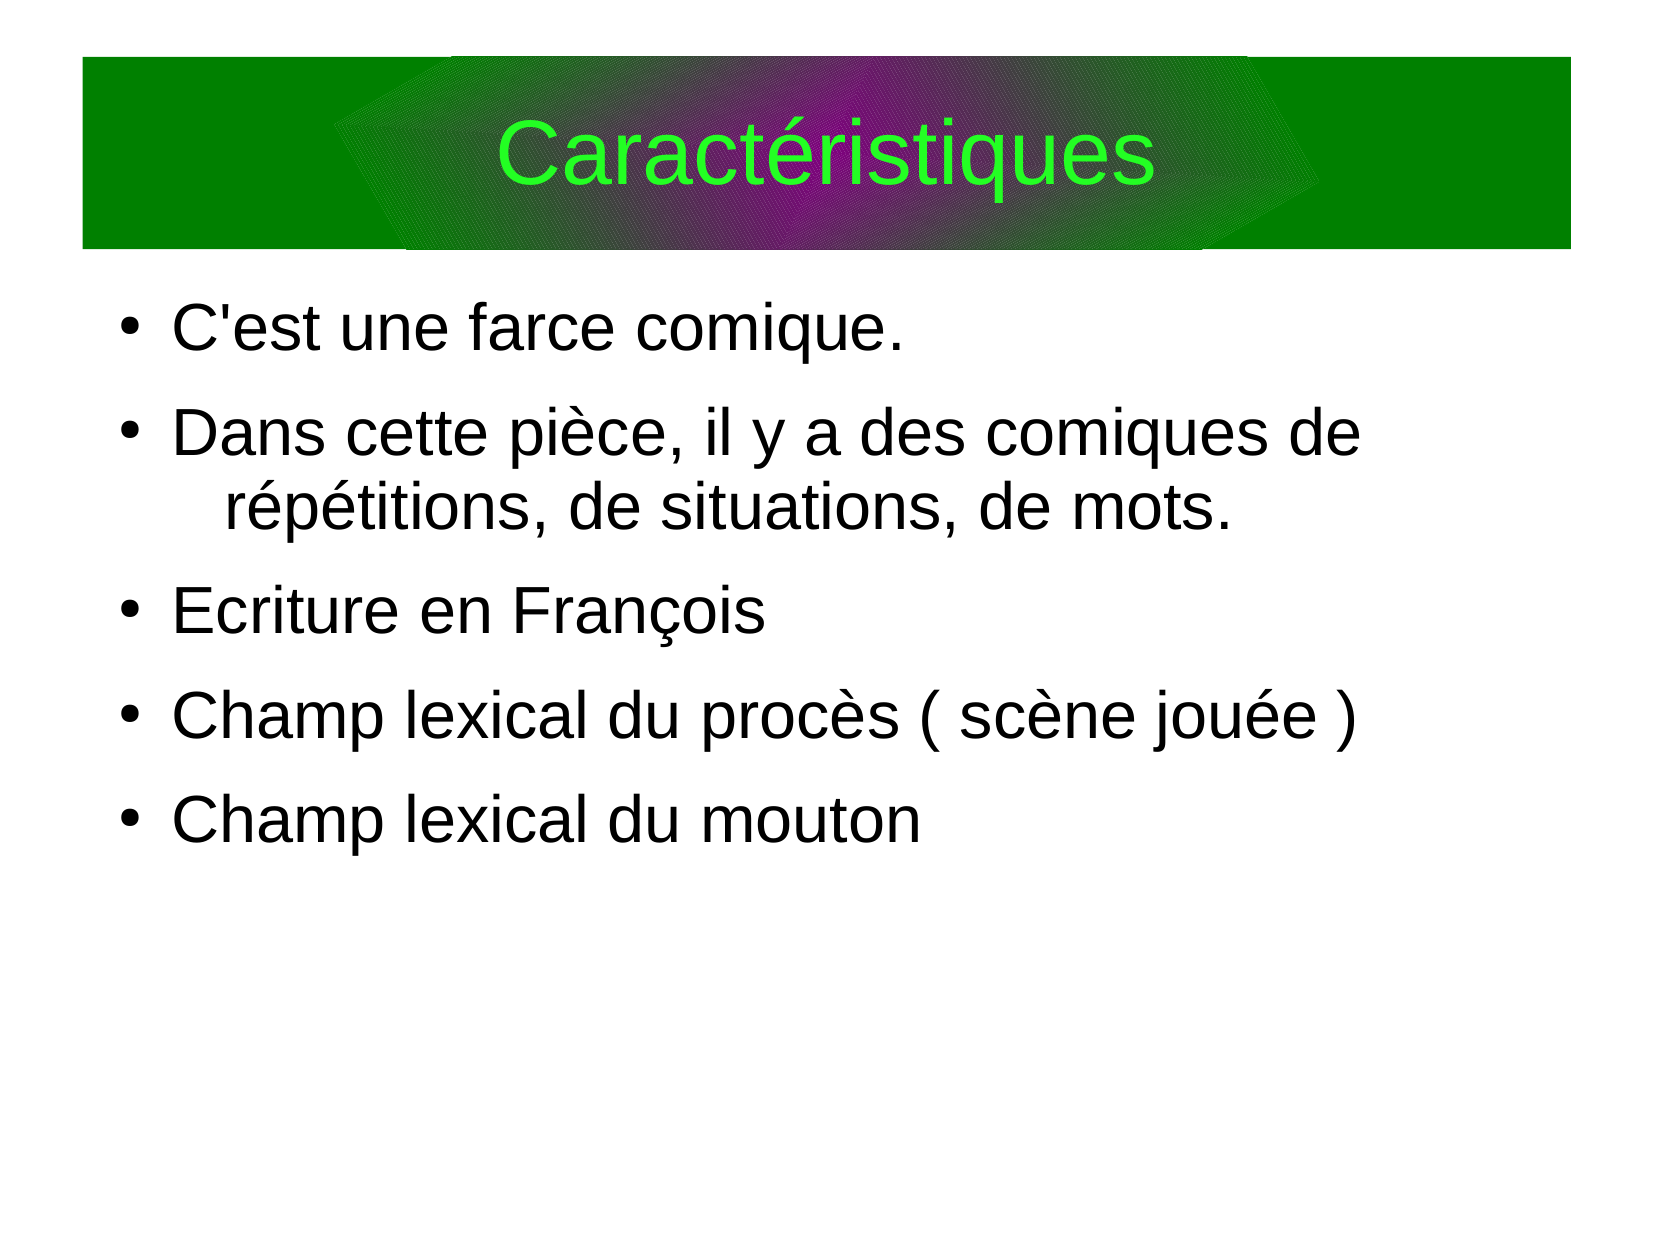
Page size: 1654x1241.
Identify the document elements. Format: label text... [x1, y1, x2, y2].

title Caractéristiques [82, 56, 1571, 250]
list C'est une farce comique. Dans cette pièce, il y a des comiques de répétitions, de situations, de mots. Ecriture en François Champ lexical du procès ( scène jouée ) Champ lexical du mouton [82, 290, 1571, 1109]
